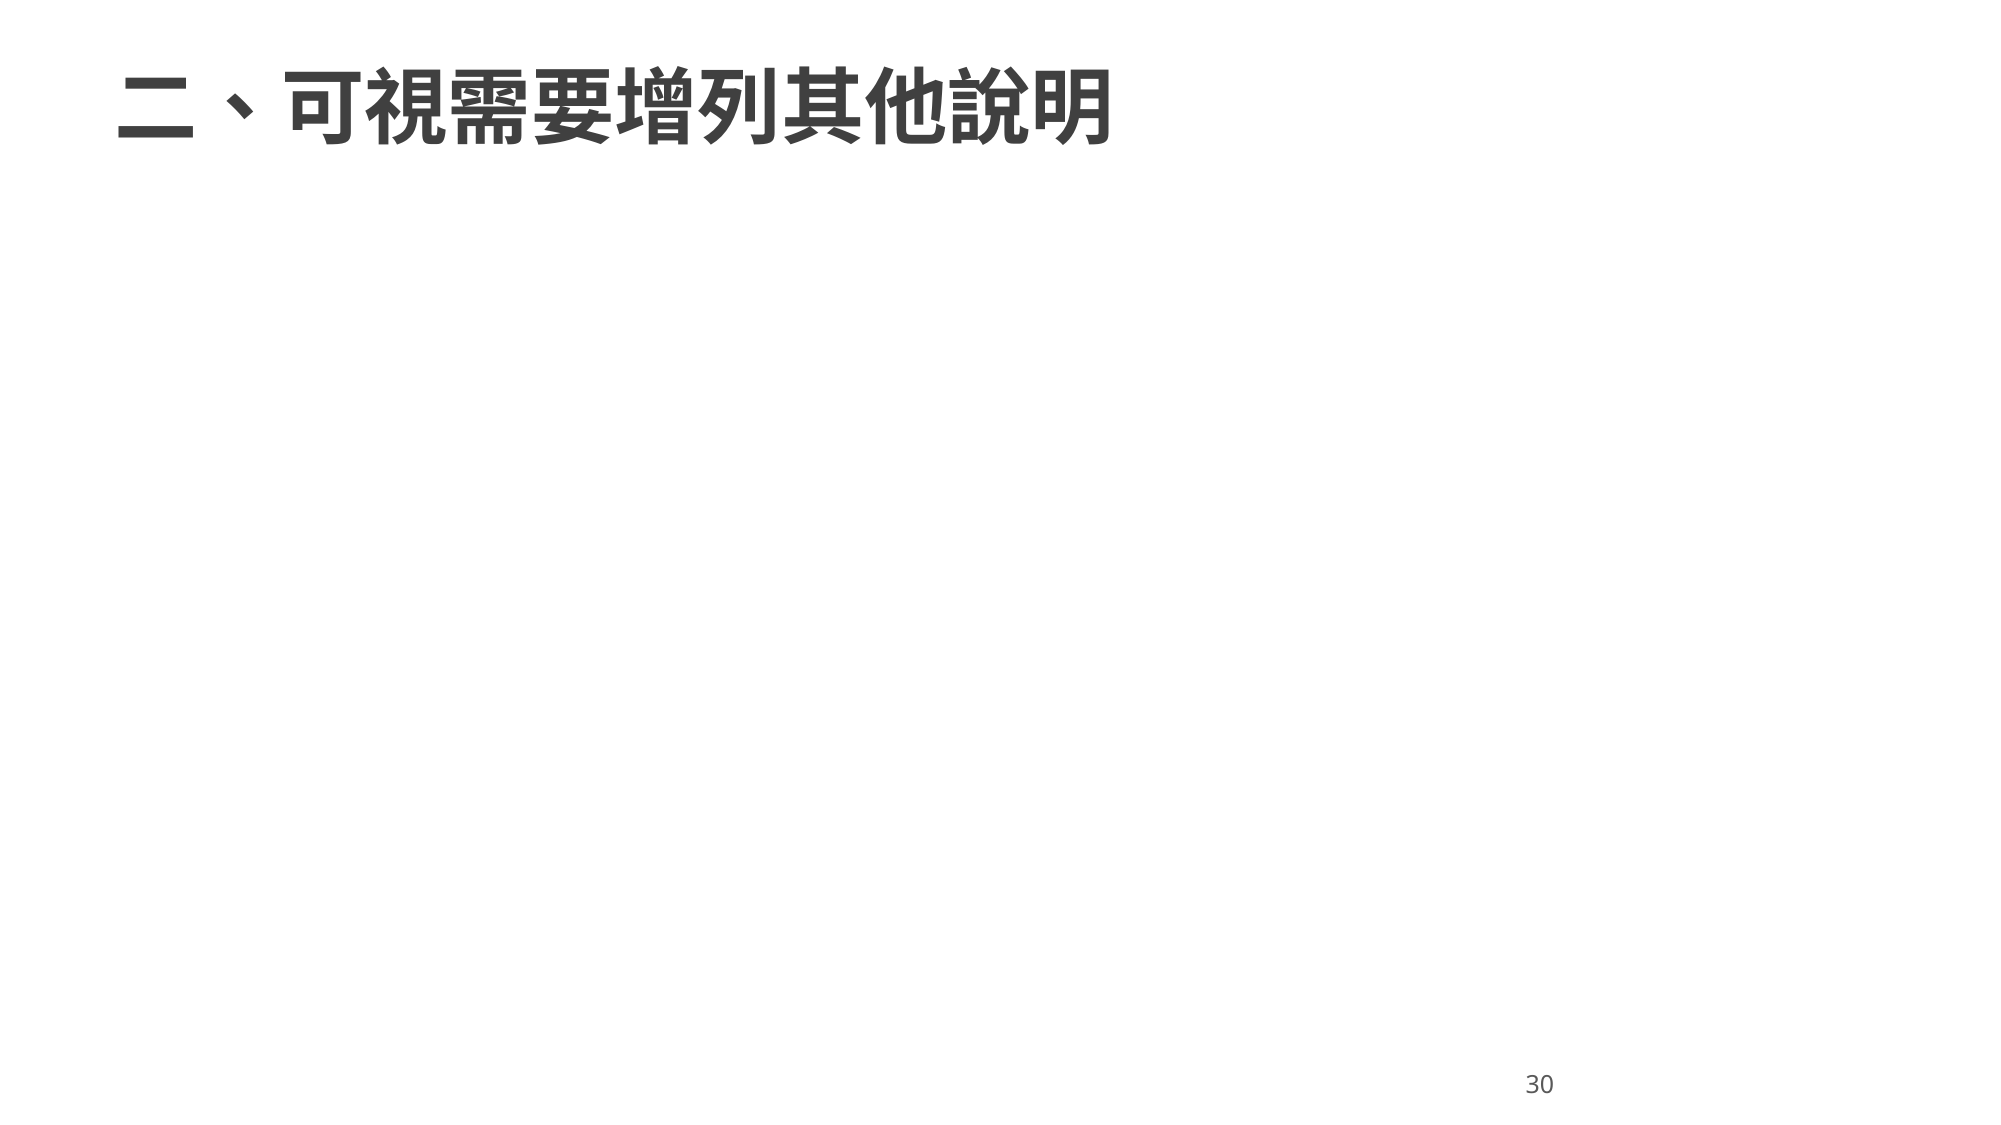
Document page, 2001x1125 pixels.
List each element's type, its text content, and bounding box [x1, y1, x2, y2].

title 二、可視需要增列其他說明 [99, 56, 1900, 166]
text_box <編號> [1510, 1061, 1961, 1097]
